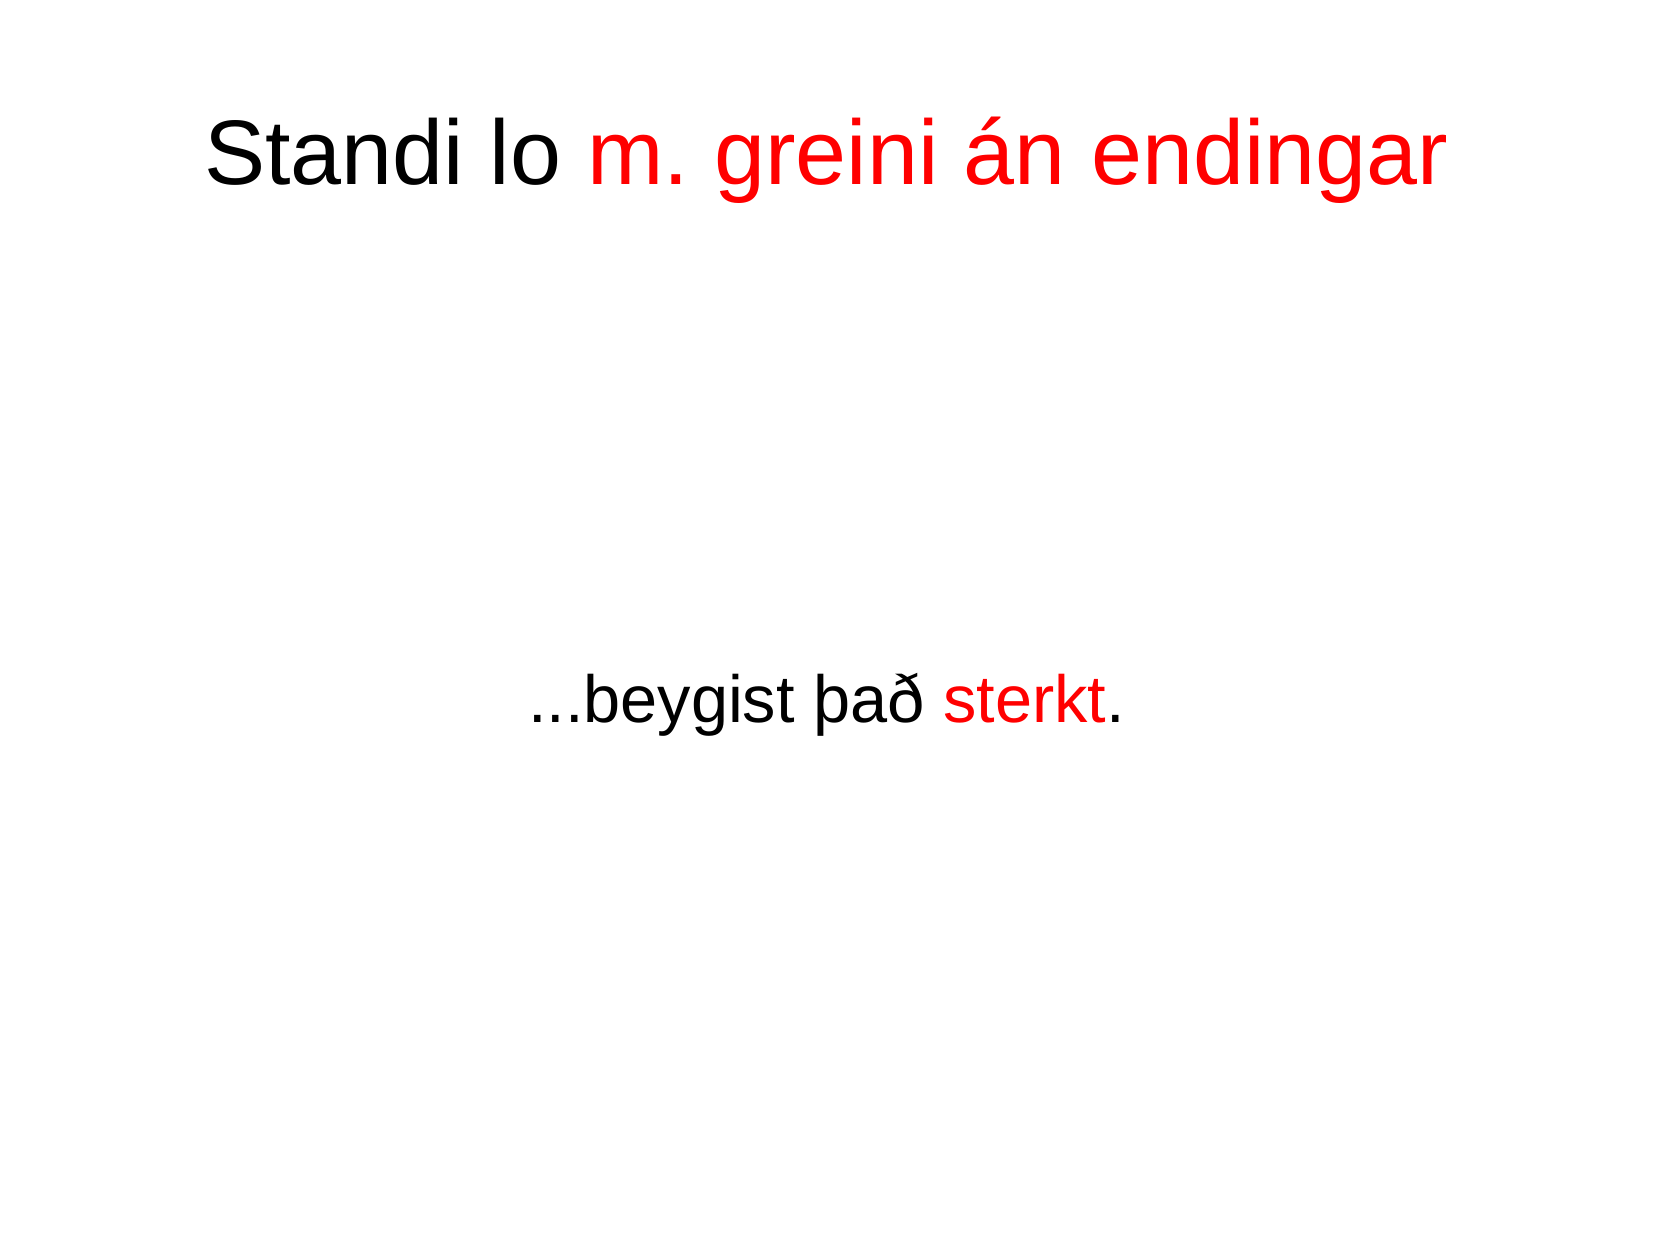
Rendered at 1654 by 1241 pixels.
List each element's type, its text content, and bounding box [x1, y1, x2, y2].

title Standi lo m. greini án endingar [82, 56, 1571, 250]
subtitle ...beygist það sterkt. [82, 297, 1571, 1102]
